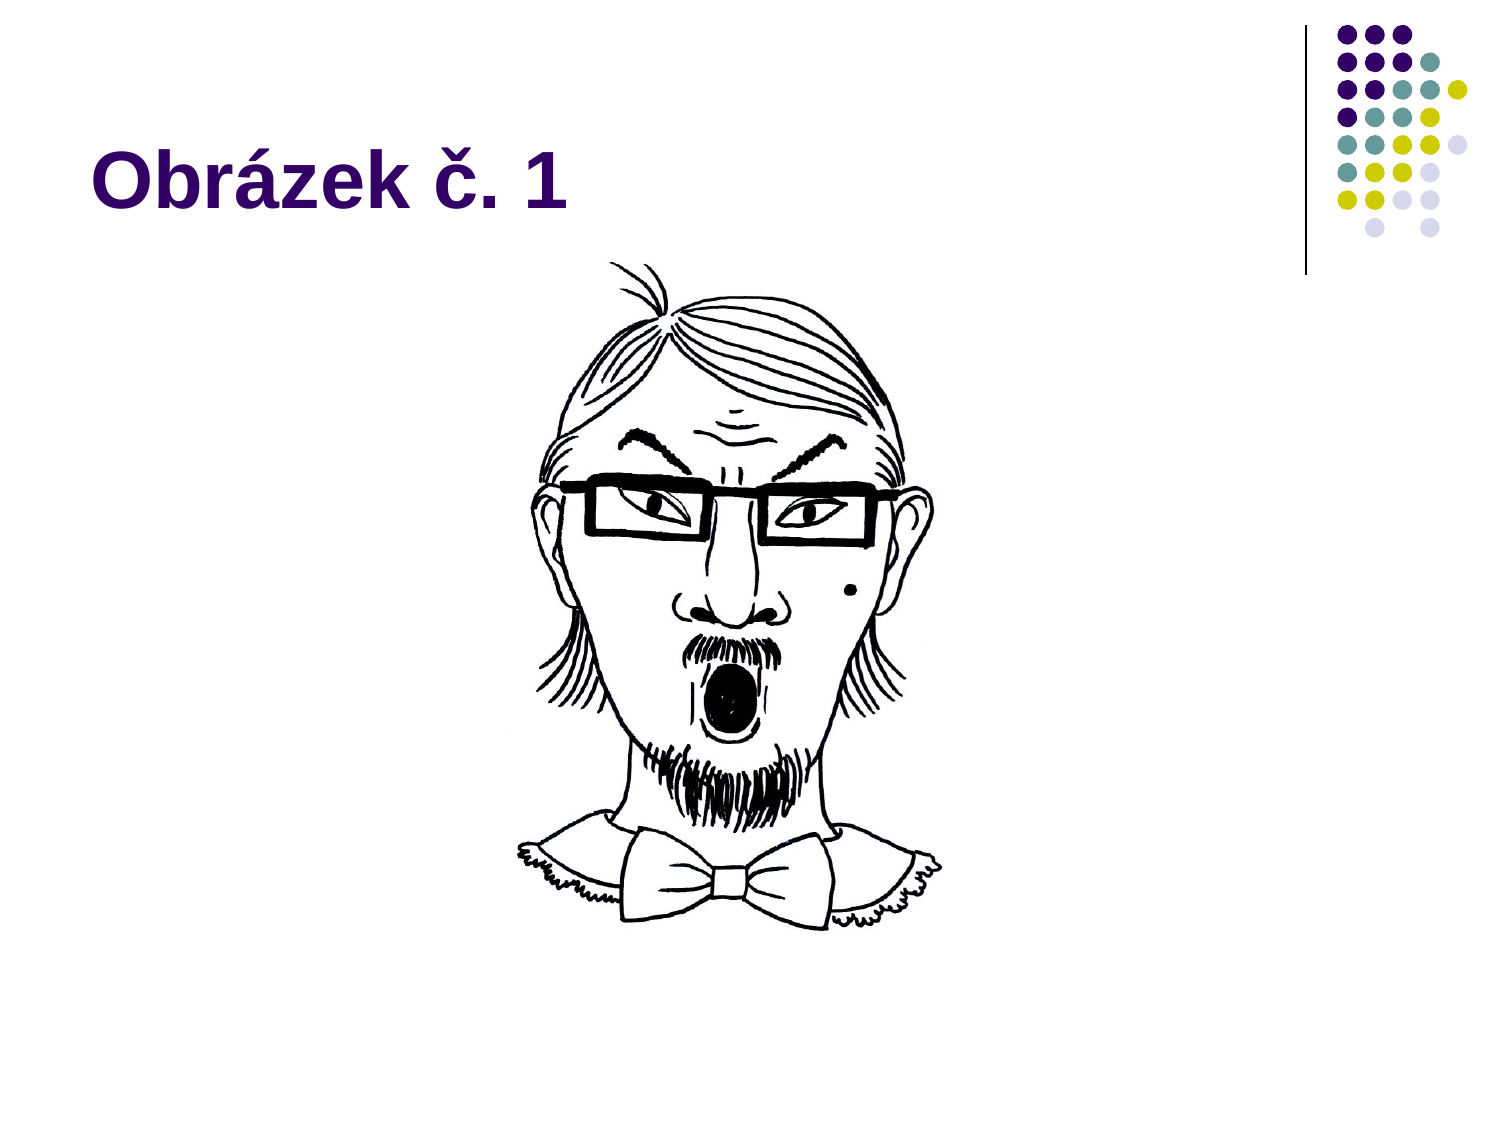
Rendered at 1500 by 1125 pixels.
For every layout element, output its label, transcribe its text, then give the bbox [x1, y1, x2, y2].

text_box [478, 243, 958, 941]
title Obrázek č. 1 [74, 20, 1313, 233]
